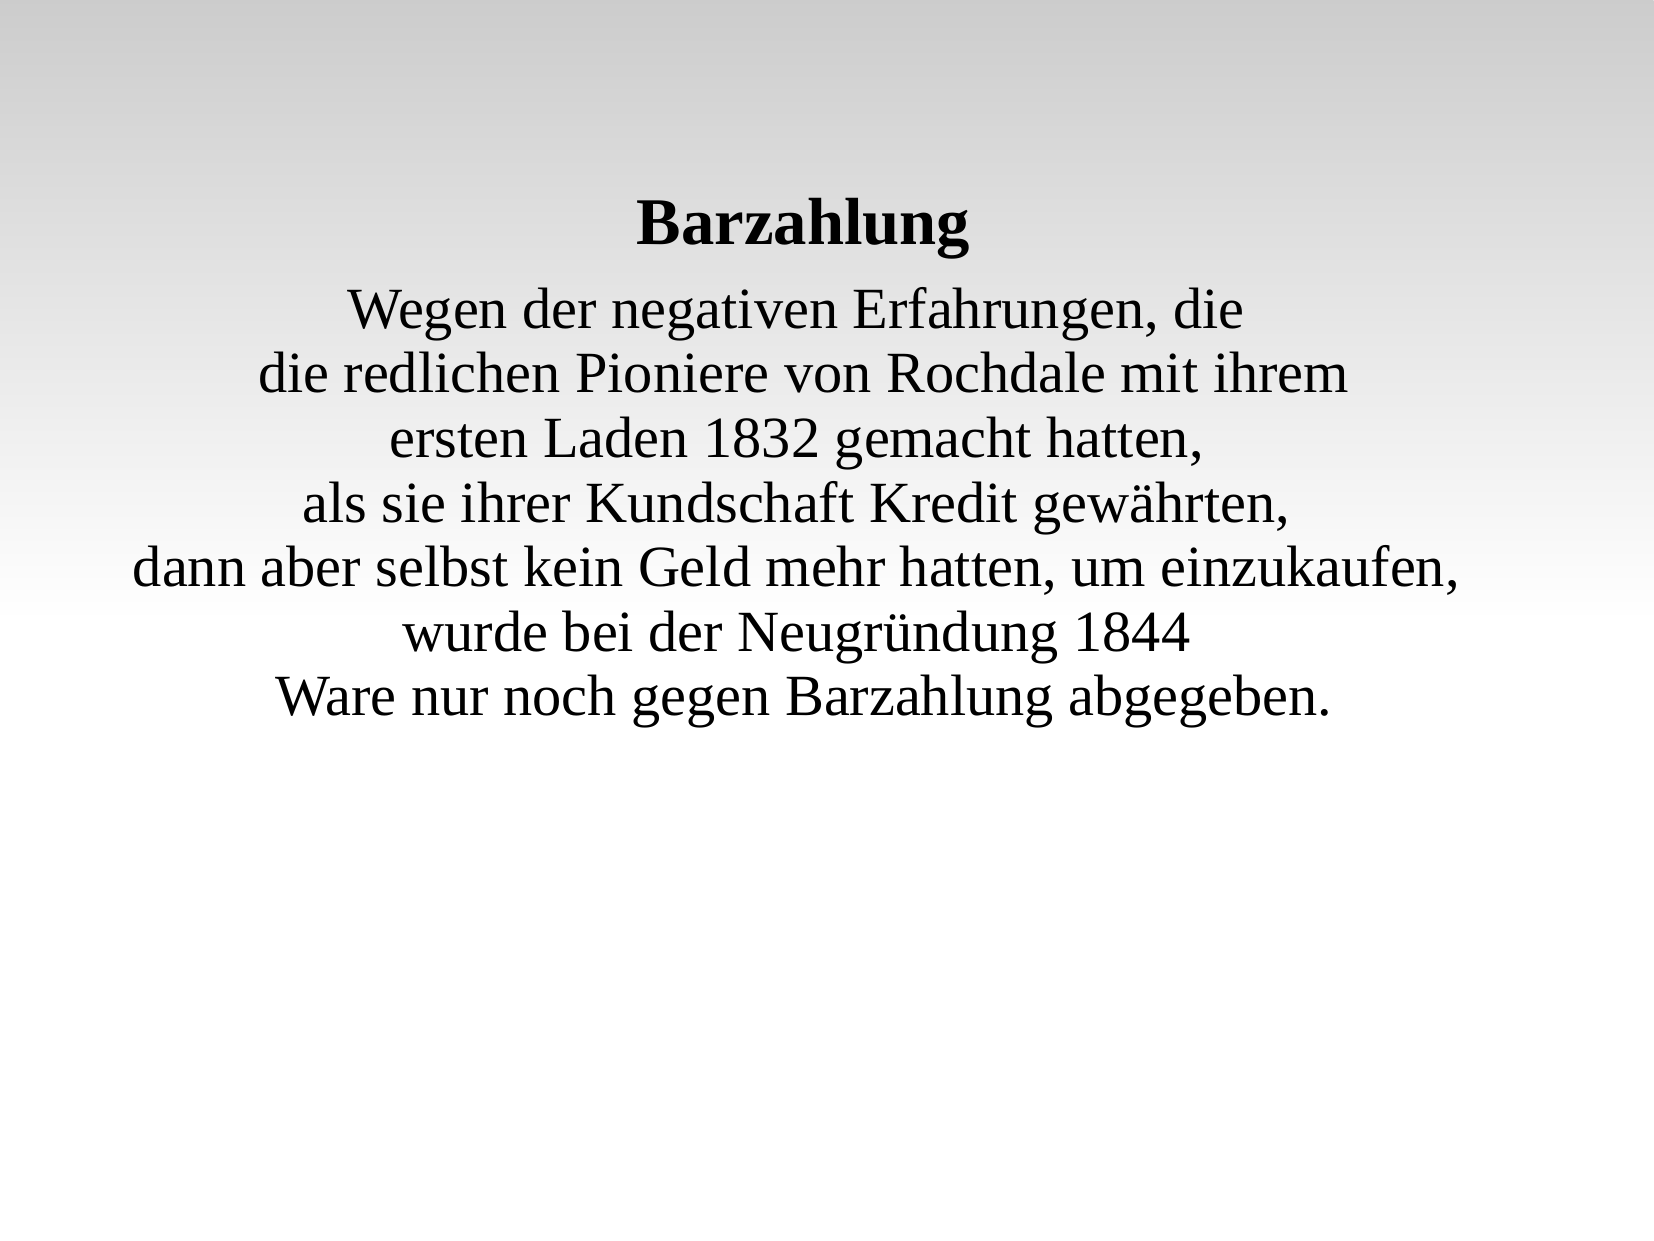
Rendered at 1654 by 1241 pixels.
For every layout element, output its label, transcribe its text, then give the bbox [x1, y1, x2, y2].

text_box Barzahlung Wegen der negativen Erfahrungen, die die redlichen Pioniere von Rochdale mit ihrem ersten Laden 1832 gemacht hatten, als sie ihrer Kundschaft Kredit gewährten, dann aber selbst kein Geld mehr hatten, um einzukaufen, wurde bei der Neugründung 1844 Ware nur noch gegen Barzahlung abgegeben. [118, 177, 1536, 736]
